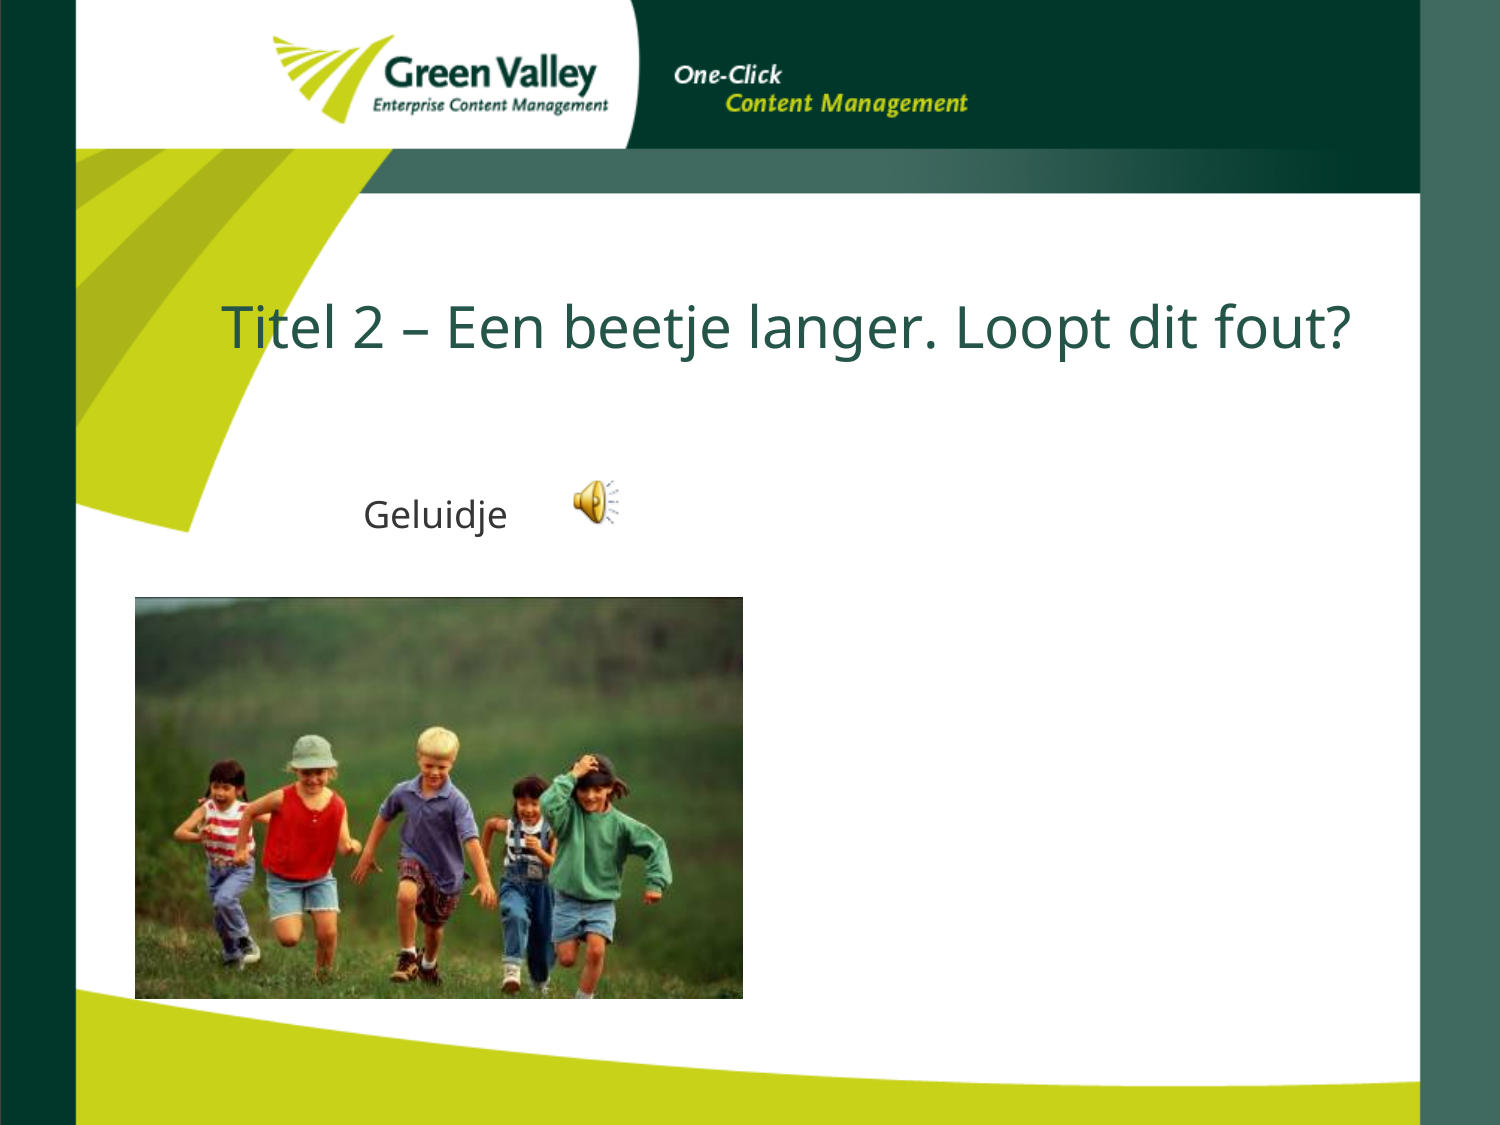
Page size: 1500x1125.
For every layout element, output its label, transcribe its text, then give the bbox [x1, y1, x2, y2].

picture [0, 0, 1500, 1125]
title Titel 2 – Een beetje langer. Loopt dit fout? [206, 283, 1377, 369]
list Geluidje [348, 420, 1376, 1012]
